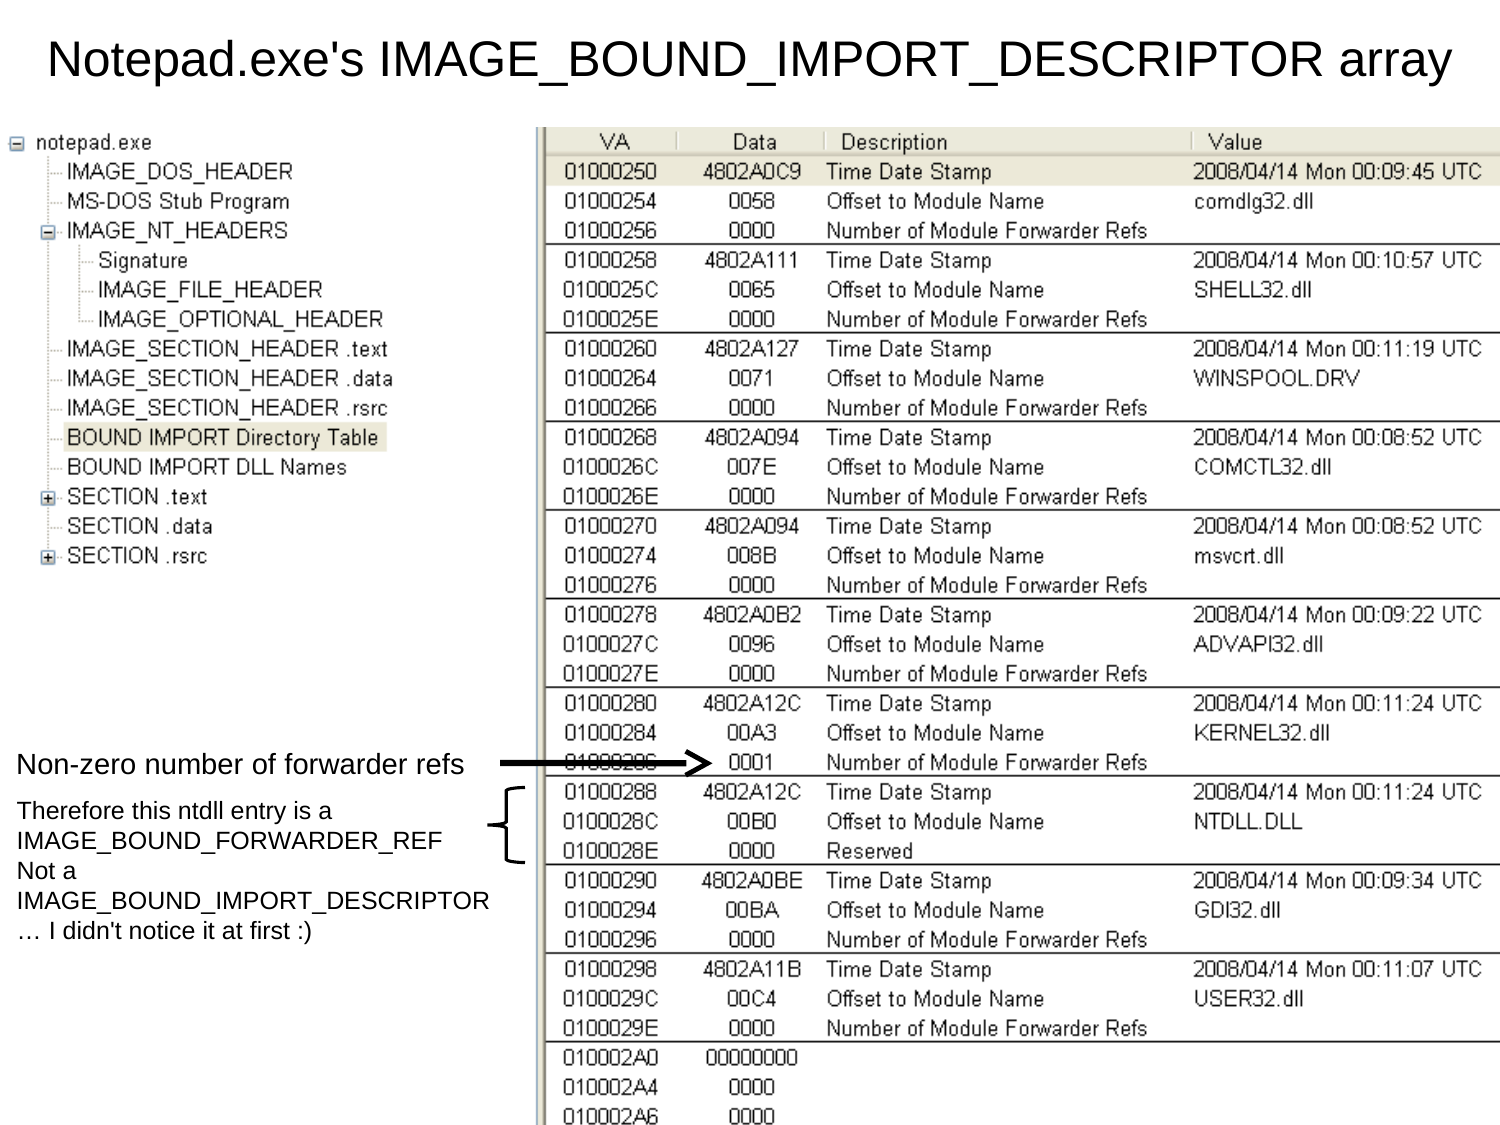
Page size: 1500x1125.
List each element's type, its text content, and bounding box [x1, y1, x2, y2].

text_box Non-zero number of forwarder refs [1, 737, 481, 786]
title Notepad.exe's IMAGE_BOUND_IMPORT_DESCRIPTOR array [0, 0, 1500, 127]
picture [0, 127, 1500, 1125]
text_box Therefore this ntdll entry is a IMAGE_BOUND_FORWARDER_REF Not a IMAGE_BOUND_IMPORT_DESCRIPTOR … I didn't notice it at first :) [1, 786, 506, 953]
